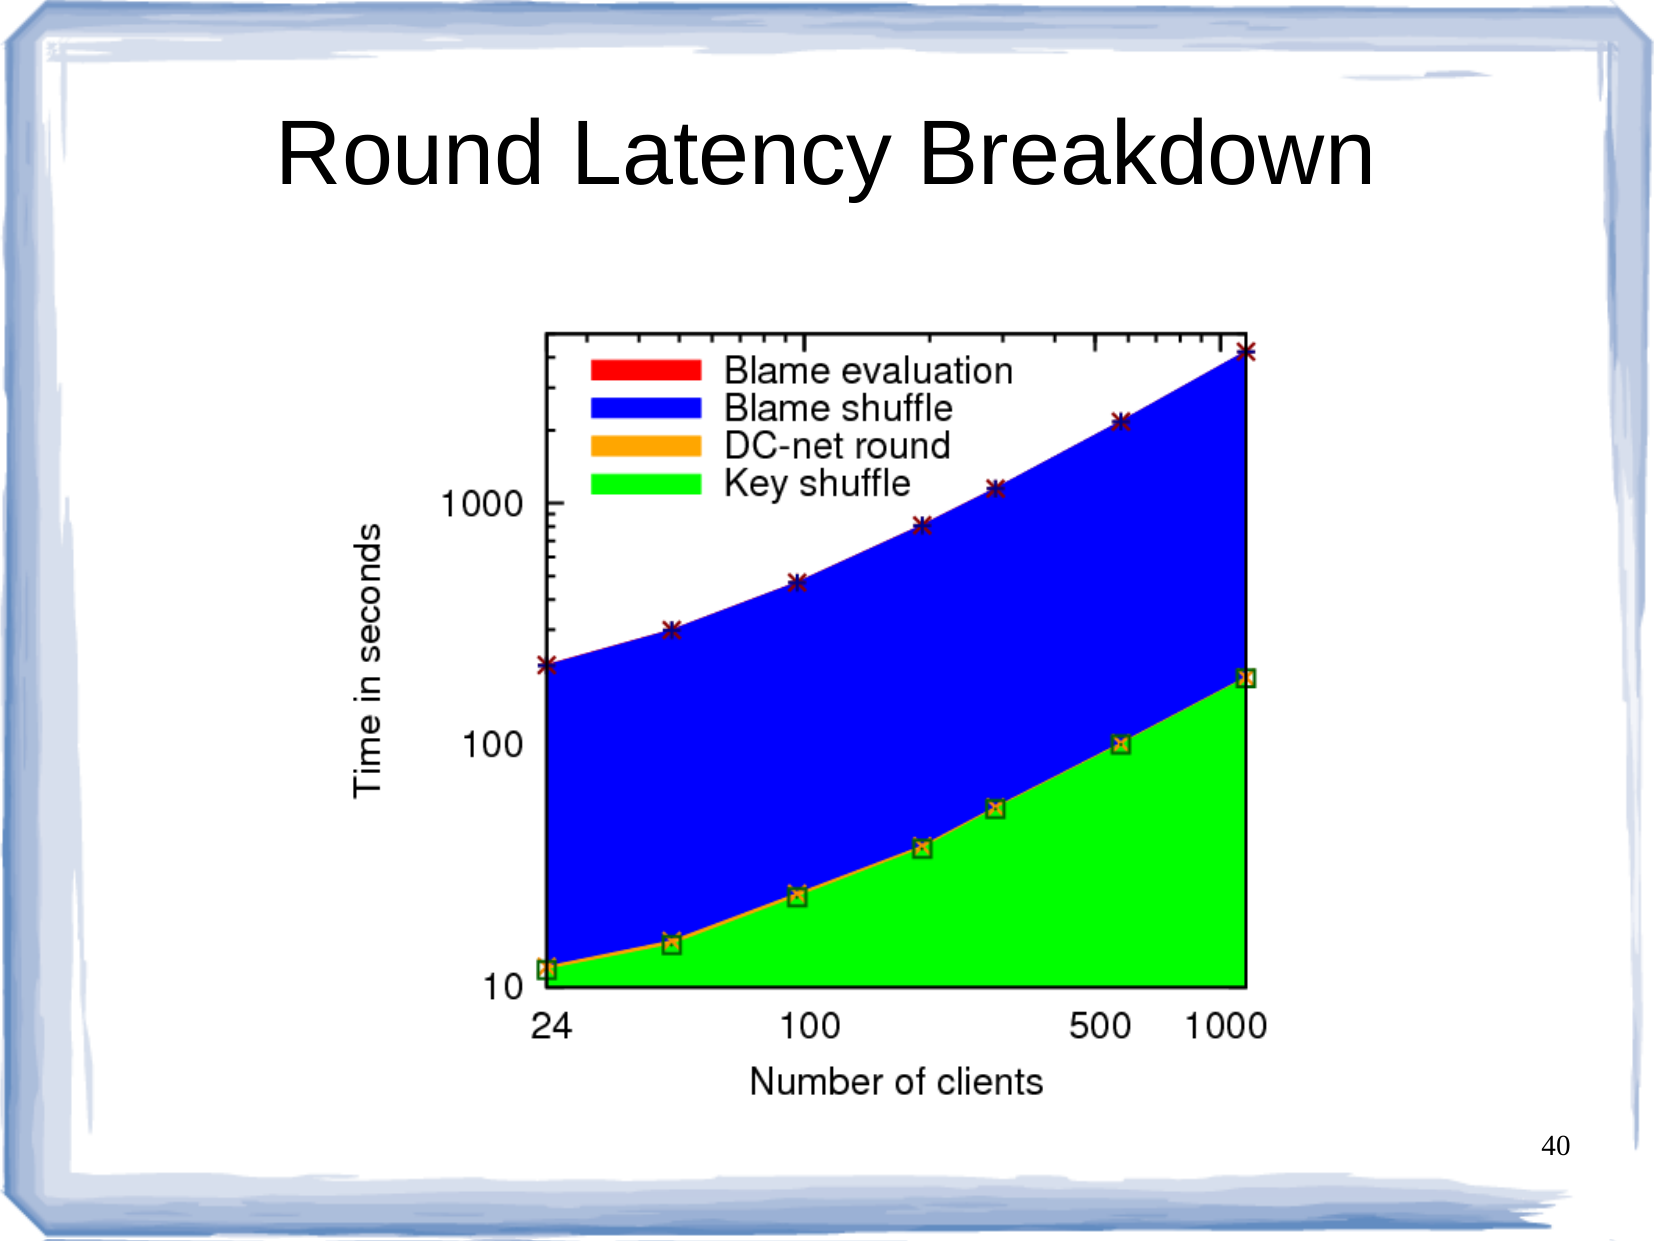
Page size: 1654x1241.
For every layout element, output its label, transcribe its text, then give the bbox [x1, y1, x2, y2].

title Round Latency Breakdown [82, 49, 1571, 257]
picture [0, 0, 1654, 1241]
